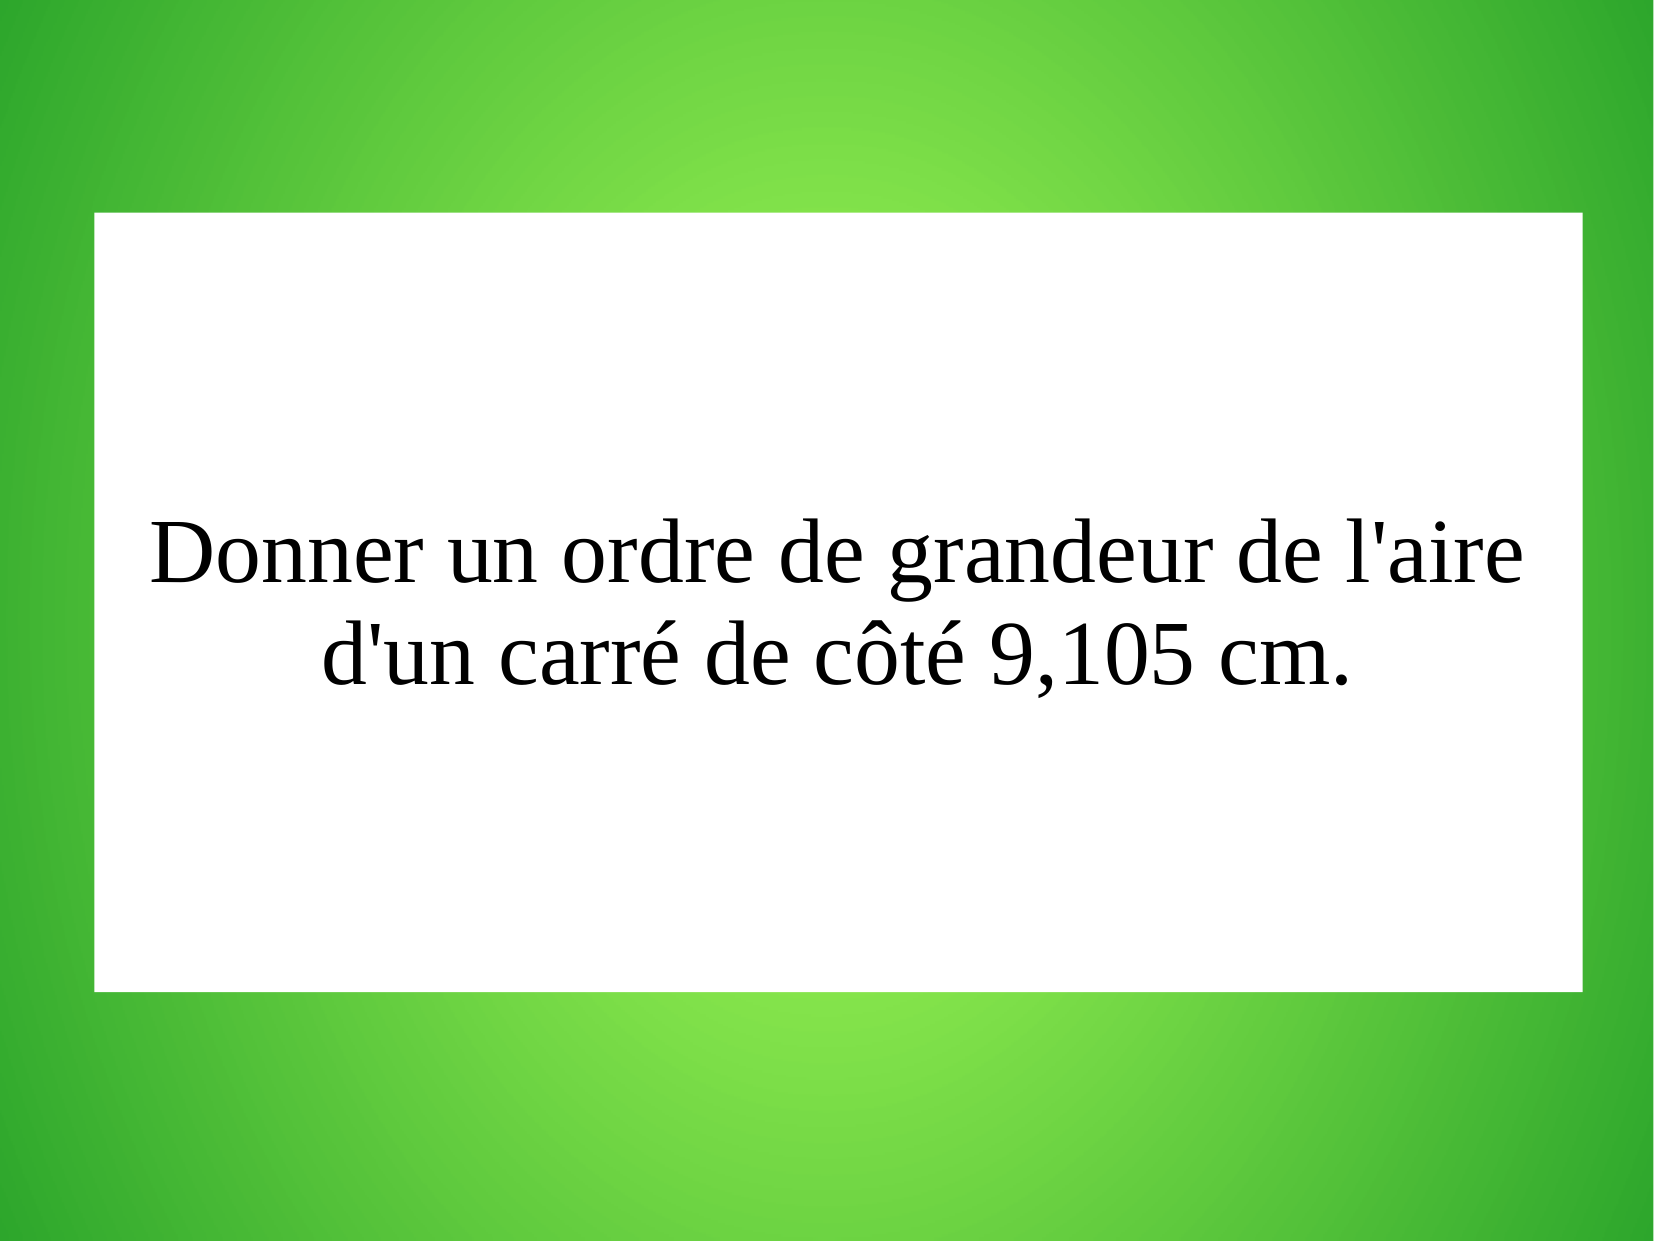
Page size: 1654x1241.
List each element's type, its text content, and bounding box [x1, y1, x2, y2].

picture [0, 0, 1654, 1241]
text_box Donner un ordre de grandeur de l'aire d'un carré de côté 9,105 cm. [94, 212, 1583, 993]
